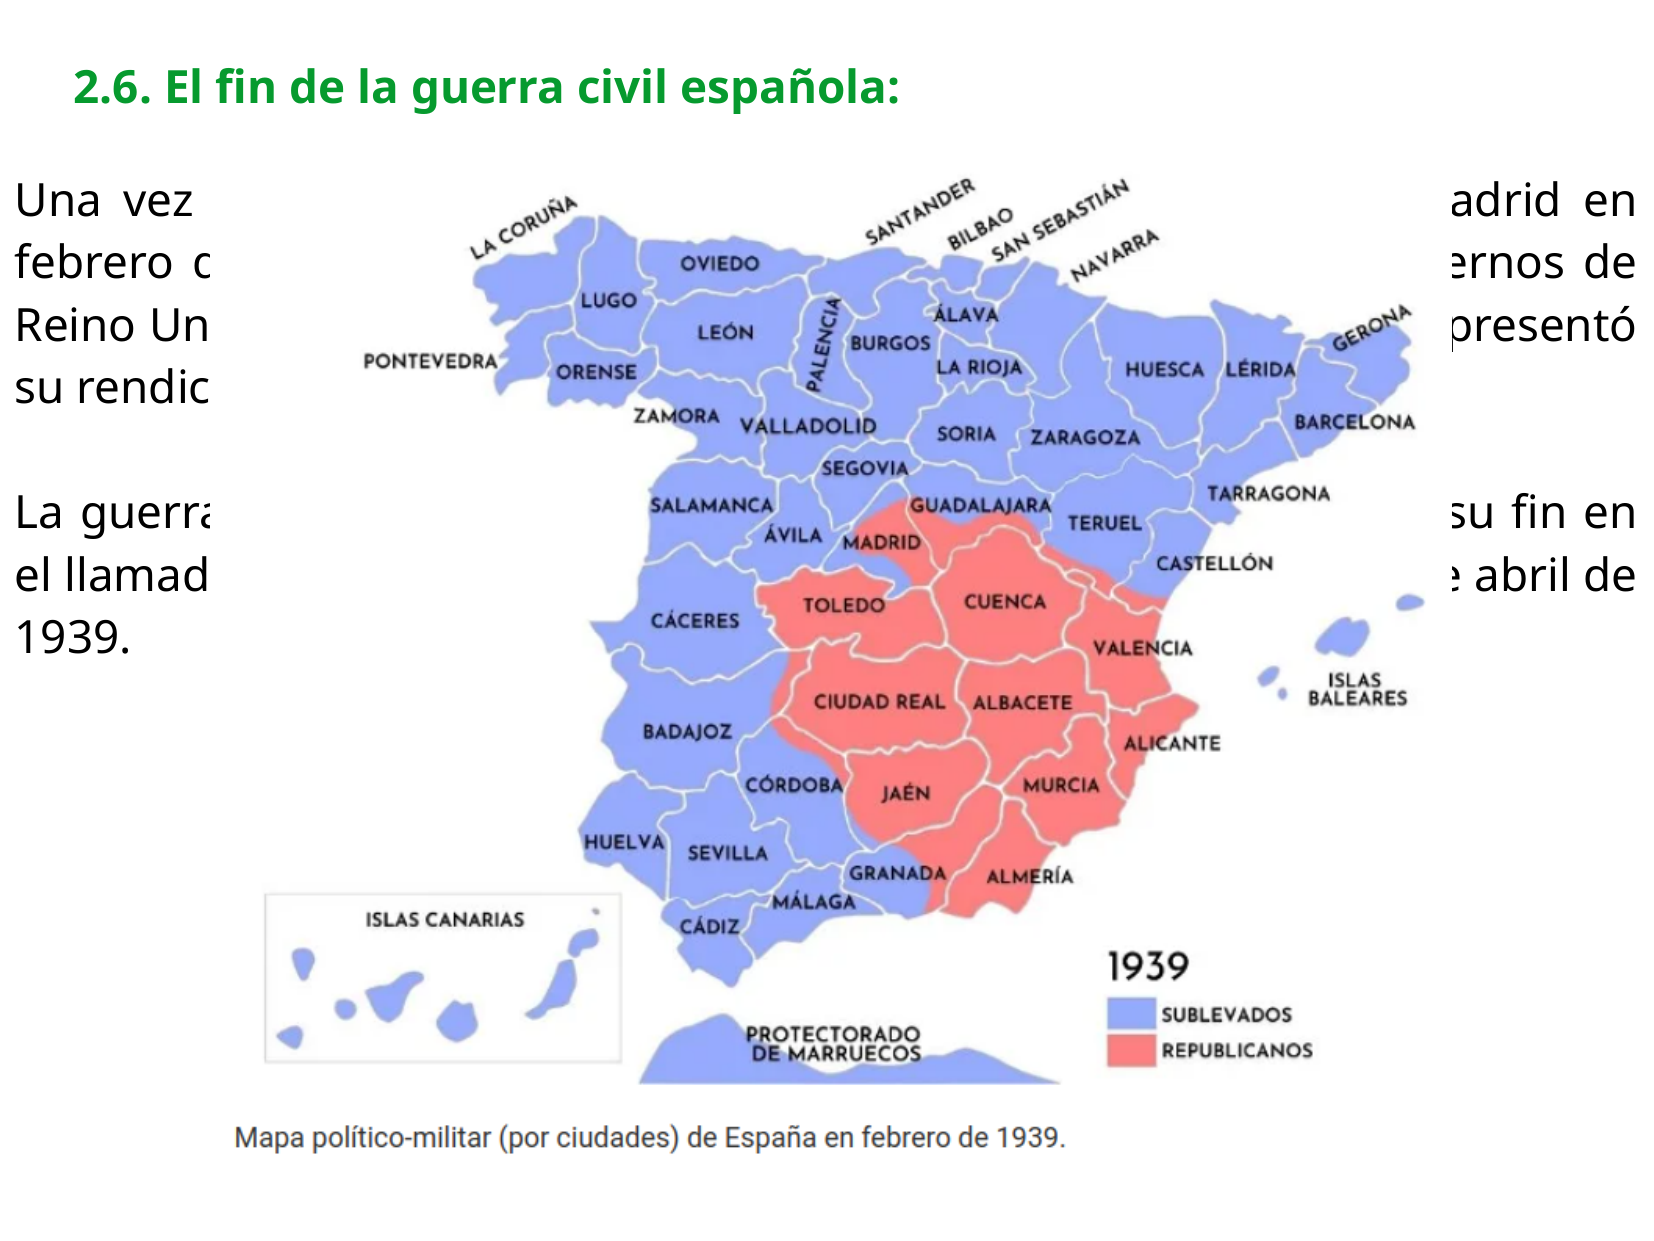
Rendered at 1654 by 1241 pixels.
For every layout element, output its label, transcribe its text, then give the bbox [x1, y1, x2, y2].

text_box Una vez controlada Cataluña, los nacionales avanzaron hacia Madrid en febrero de 1939, y Francisco Franco fue reconocido por los gobiernos de Reino Unido y Francia. En marzo de ese año la Segunda República presentó su rendición. La guerra se dio por terminada cuando Francisco Franco declaró su fin en el llamado último parte de la guerra civil española, emitido el 01 de abril de 1939. [1452, 159, 1654, 587]
text_box 2.6. El fin de la guerra civil española: [59, 47, 1123, 119]
text_box Una vez controlada Cataluña, los nacionales avanzaron hacia Madrid en febrero de 1939, y Francisco Franco fue reconocido por los gobiernos de Reino Unido y Francia. En marzo de ese año la Segunda República presentó su rendición. La guerra se dio por terminada cuando Francisco Franco declaró su fin en el llamado último parte de la guerra civil española, emitido el 01 de abril de 1939. [0, 159, 210, 587]
picture [210, 145, 1452, 1171]
